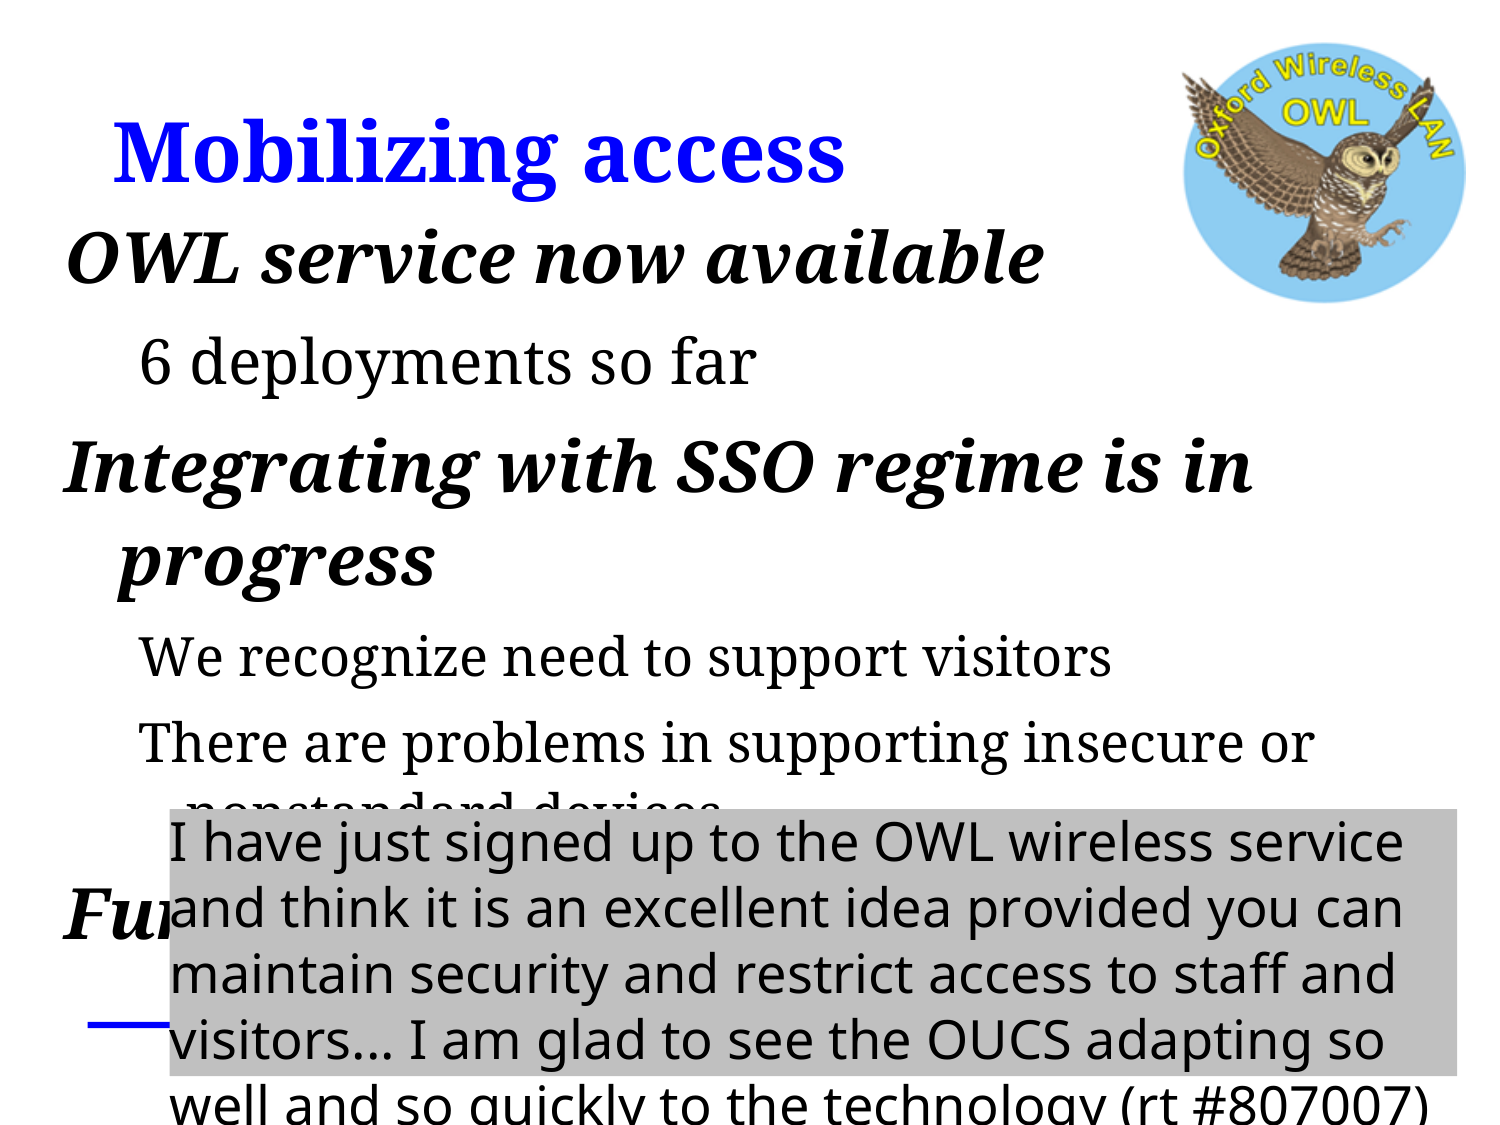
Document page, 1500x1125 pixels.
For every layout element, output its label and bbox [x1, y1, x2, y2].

text_box [169, 809, 1458, 1077]
picture [1181, 41, 1466, 305]
